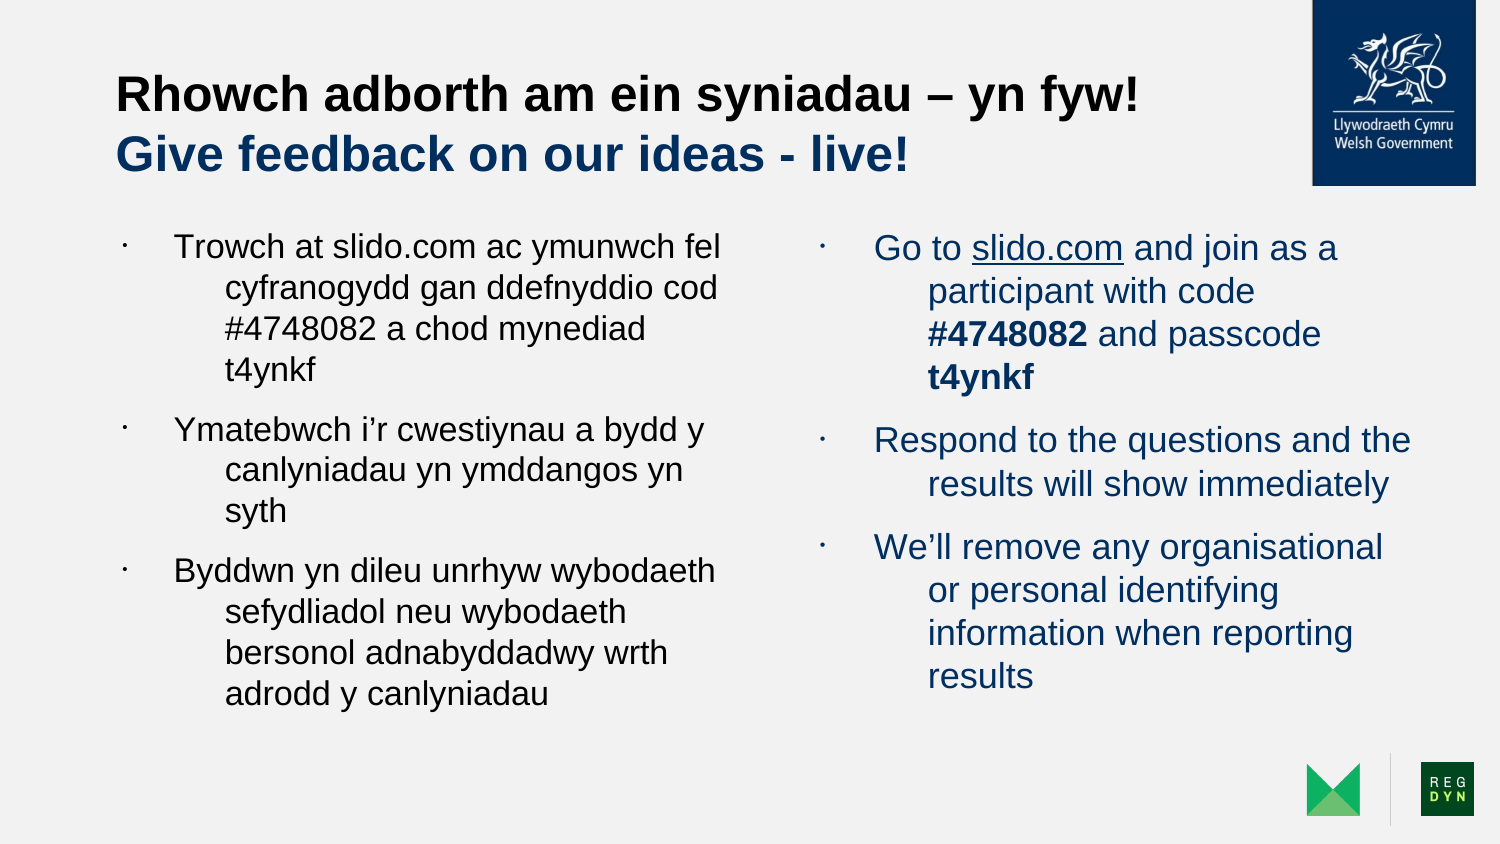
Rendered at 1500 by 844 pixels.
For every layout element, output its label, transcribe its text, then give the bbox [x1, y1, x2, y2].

list Go to slido.com and join as a participant with code #4748082 and passcode t4ynkf Respond to the questions and the results will show immediately We’ll remove any organisational or personal identifying information when reporting results [812, 224, 1426, 723]
title Rhowch adborth am ein syniadau – yn fyw! Give feedback on our ideas - live! [115, 61, 1250, 186]
list Trowch at slido.com ac ymunwch fel cyfranogydd gan ddefnyddio cod #4748082 a chod mynediad t4ynkf Ymatebwch i’r cwestiynau a bydd y canlyniadau yn ymddangos yn syth Byddwn yn dileu unrhyw wybodaeth sefydliadol neu wybodaeth bersonol adnabyddadwy wrth adrodd y canlyniadau [115, 224, 729, 723]
